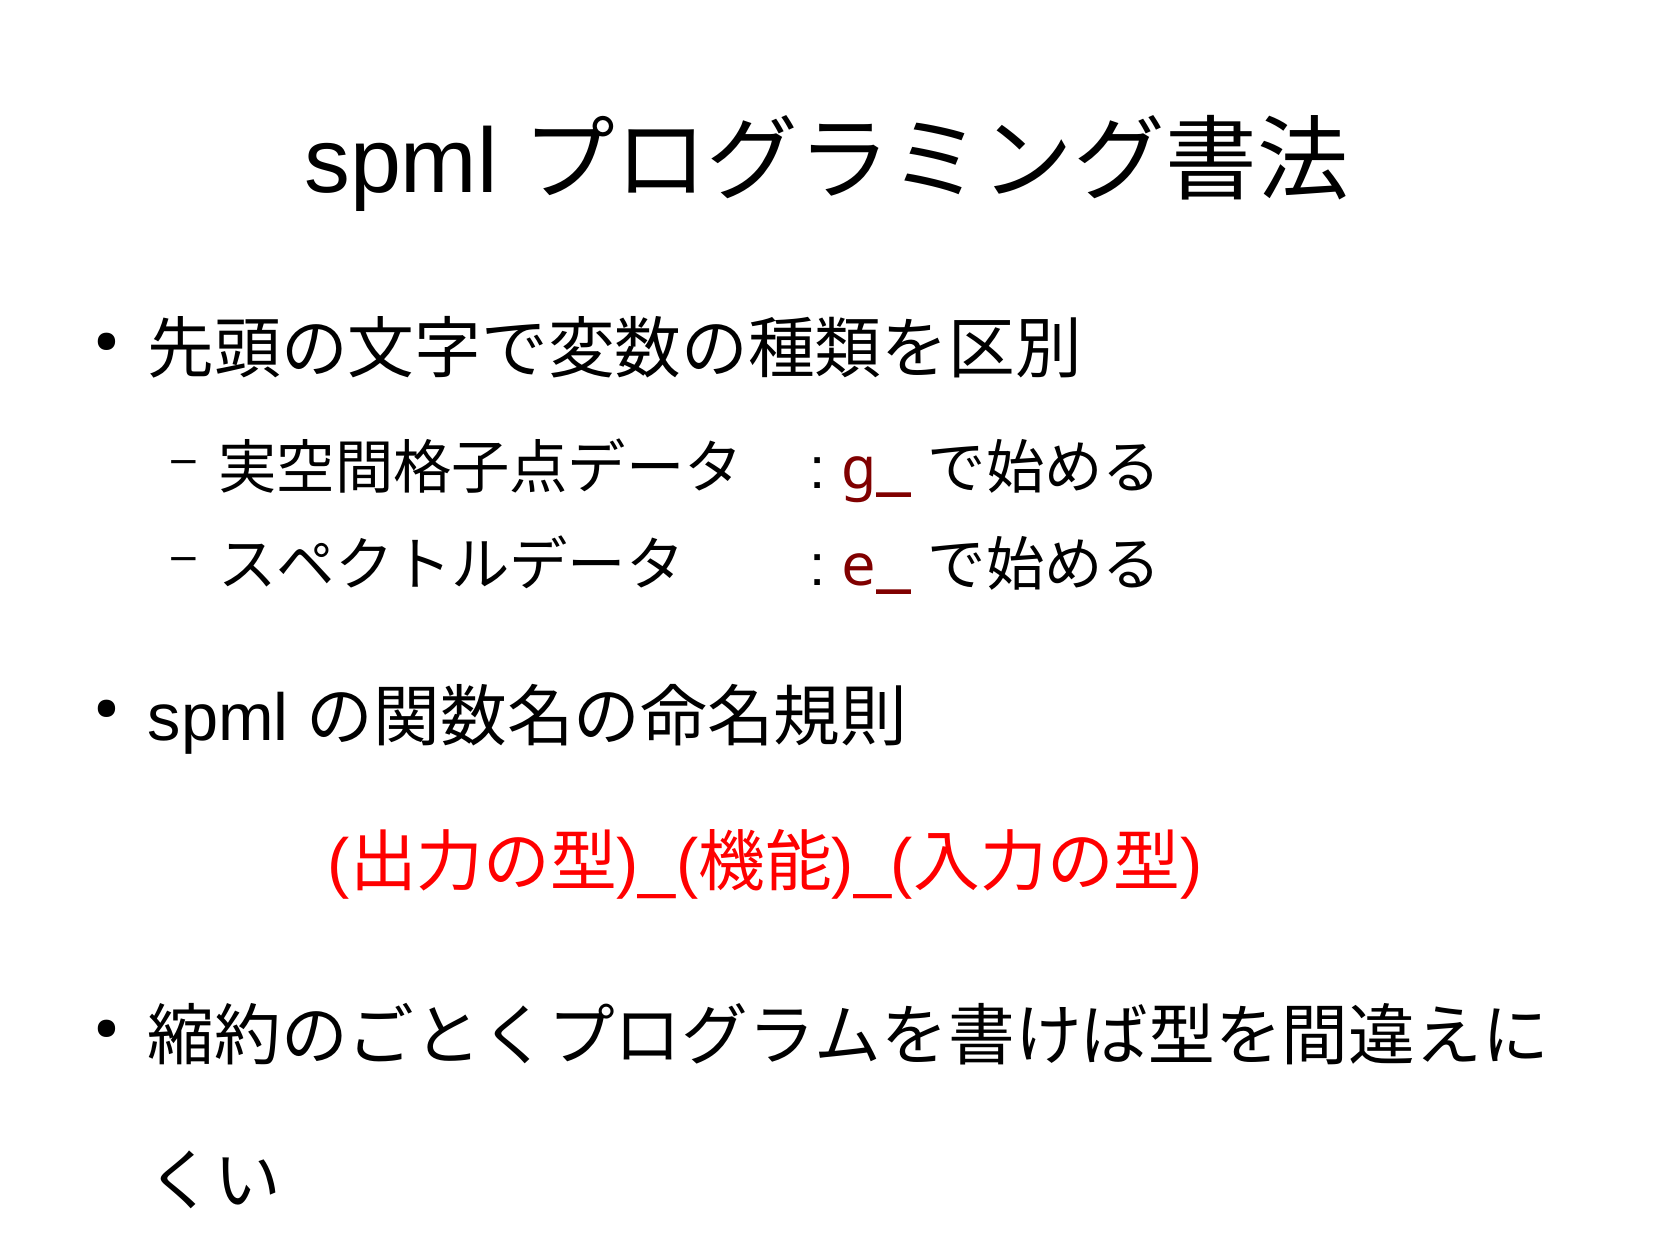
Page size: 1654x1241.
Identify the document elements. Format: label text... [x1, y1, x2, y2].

list 先頭の文字で変数の種類を区別 実空間格子点データ : g_ で始める スペクトルデータ : e_ で始める spml の関数名の命名規則 (出力の型)_(機能)_(入力の型) 縮約のごとくプログラムを書けば型を間違えにくい g_Data2=g_e(e_Dx_e(e_g(g_Data1))) [76, 295, 1565, 1099]
title spml プログラミング書法 [82, 56, 1571, 250]
